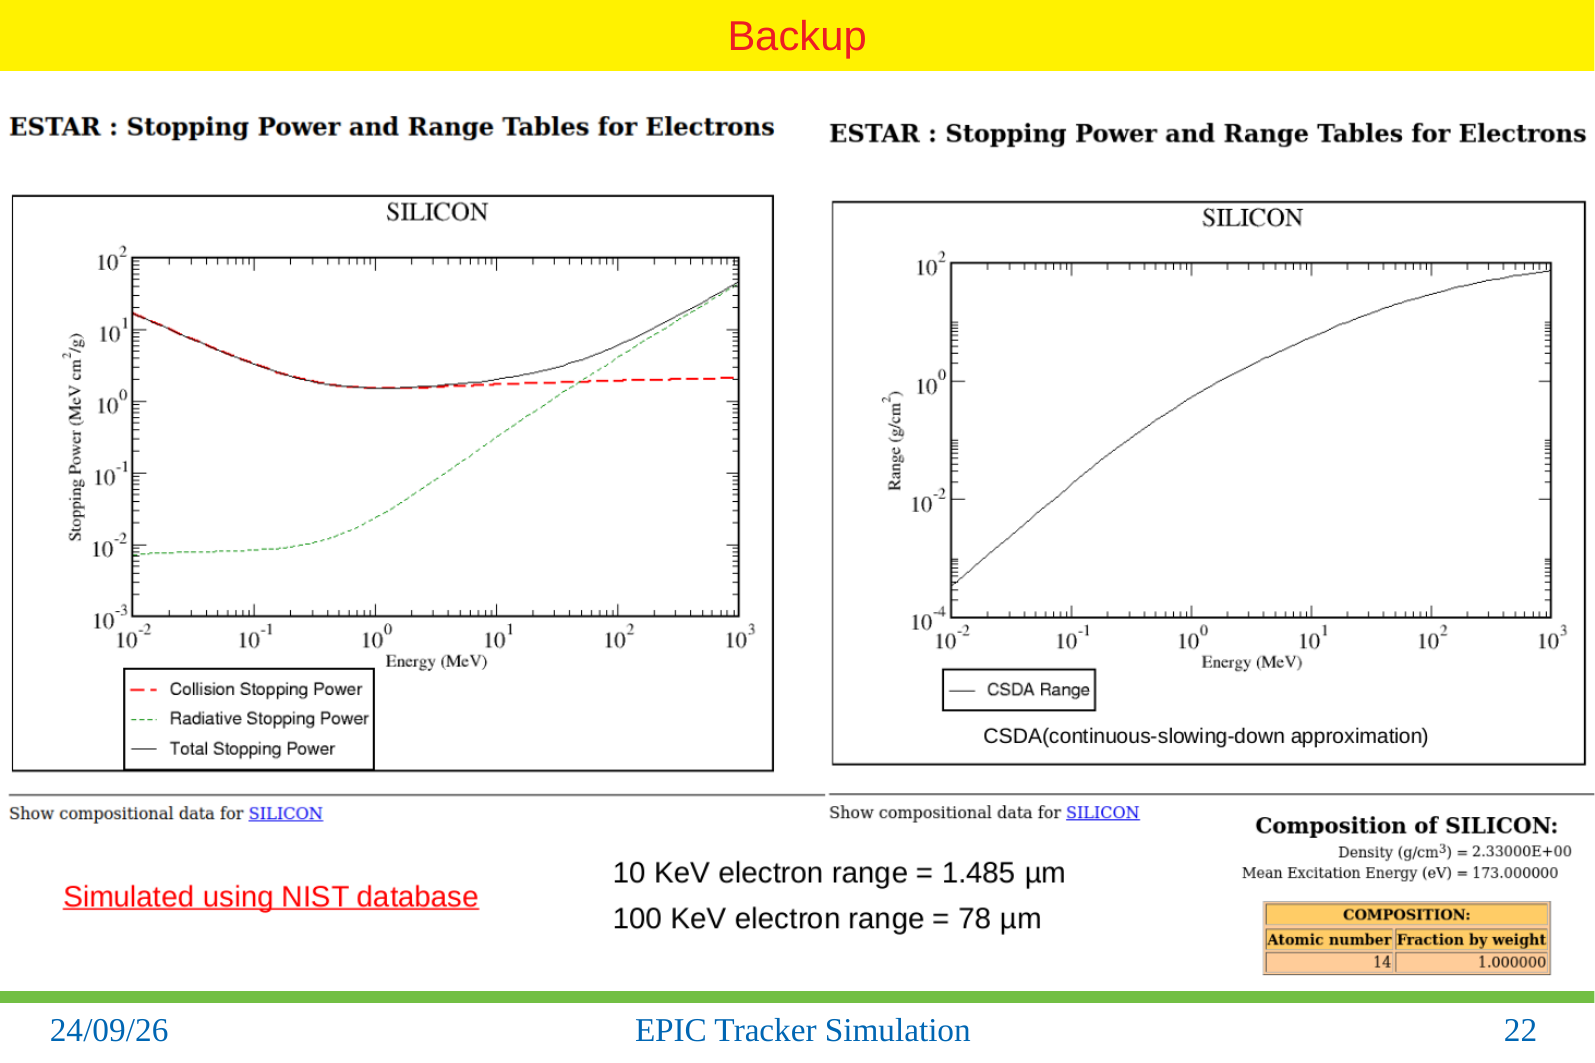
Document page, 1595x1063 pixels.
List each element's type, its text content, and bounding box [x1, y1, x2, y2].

picture [0, 77, 1595, 985]
title Backup [0, 0, 1595, 71]
